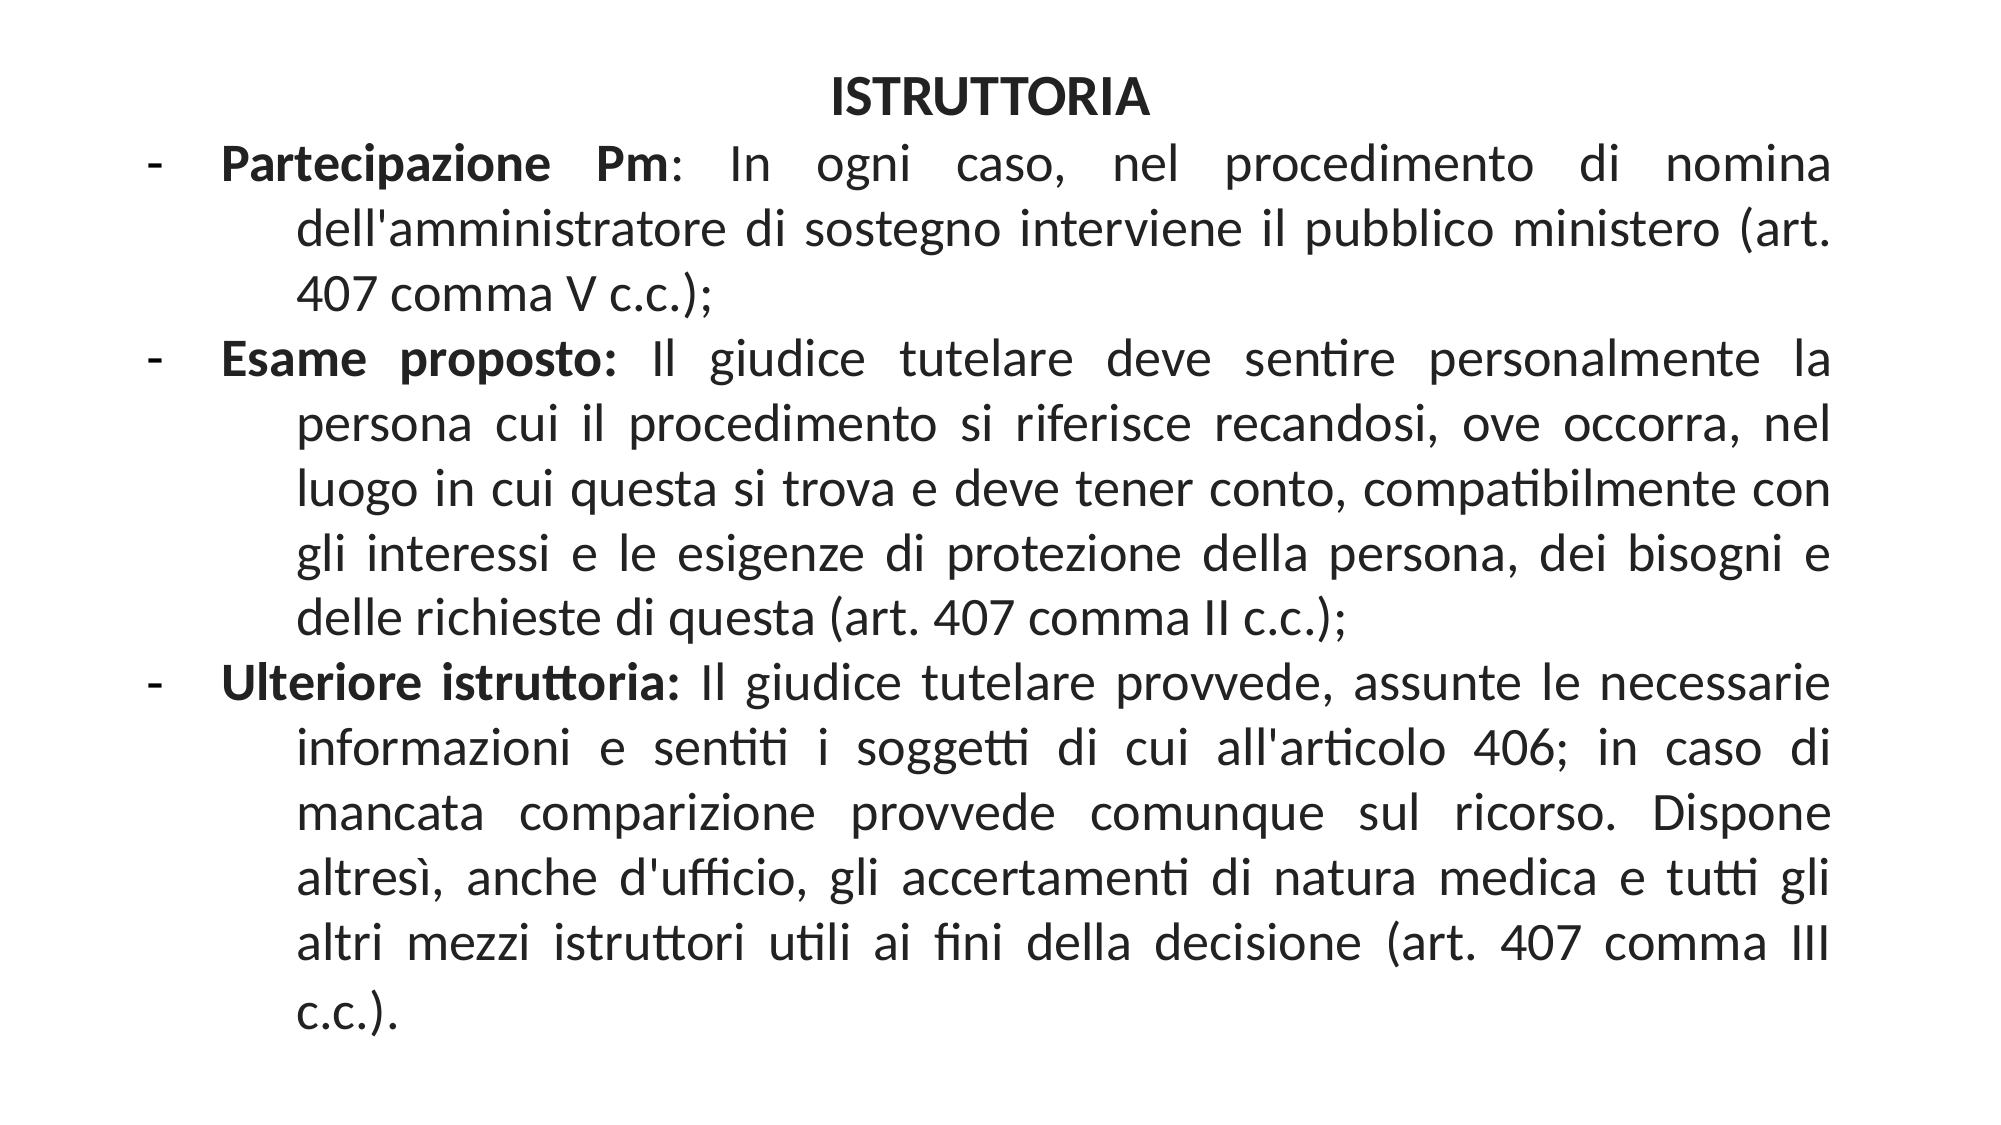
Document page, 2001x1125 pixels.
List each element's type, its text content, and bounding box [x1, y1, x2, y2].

text_box ISTRUTTORIA Partecipazione Pm: In ogni caso, nel procedimento di nomina dell'amministratore di sostegno interviene il pubblico ministero (art. 407 comma V c.c.); Esame proposto: Il giudice tutelare deve sentire personalmente la persona cui il procedimento si riferisce recandosi, ove occorra, nel luogo in cui questa si trova e deve tener conto, compatibilmente con gli interessi e le esigenze di protezione della persona, dei bisogni e delle richieste di questa (art. 407 comma II c.c.); Ulteriore istruttoria: Il giudice tutelare provvede, assunte le necessarie informazioni e sentiti i soggetti di cui all'articolo 406; in caso di mancata comparizione provvede comunque sul ricorso. Dispone altresì, anche d'ufficio, gli accertamenti di natura medica e tutti gli altri mezzi istruttori utili ai fini della decisione (art. 407 comma III c.c.). [131, 50, 1849, 1049]
